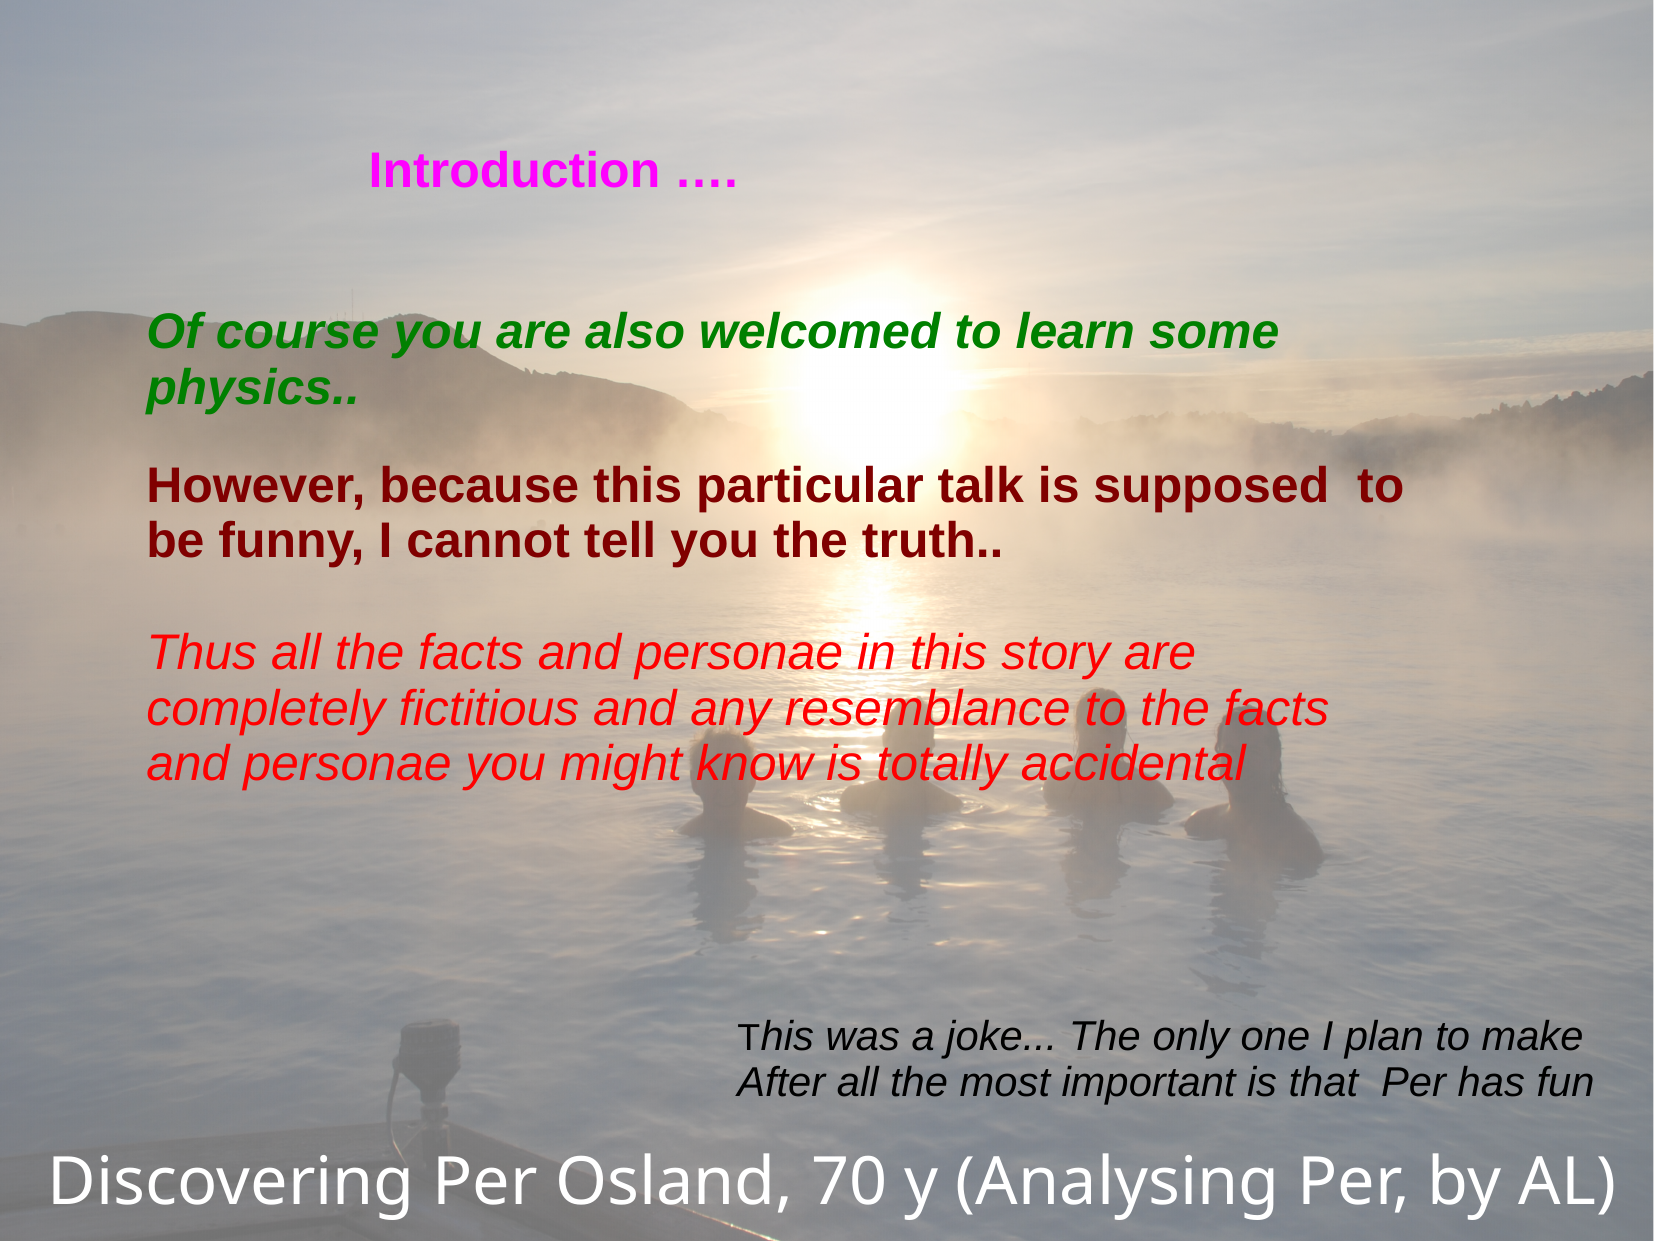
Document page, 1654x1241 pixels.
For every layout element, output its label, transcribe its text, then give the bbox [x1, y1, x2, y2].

text_box Of course you are also welcomed to learn some physics.. [131, 295, 1422, 436]
text_box This was a joke... The only one I plan to make After all the most important is that Per has fun [722, 1005, 1610, 1113]
text_box Introduction …. [353, 135, 754, 206]
text_box However, because this particular talk is supposed to be funny, I cannot tell you the truth.. Thus all the facts and personae in this story are completely fictitious and any resemblance to the facts and personae you might know is totally accidental [131, 449, 1422, 799]
